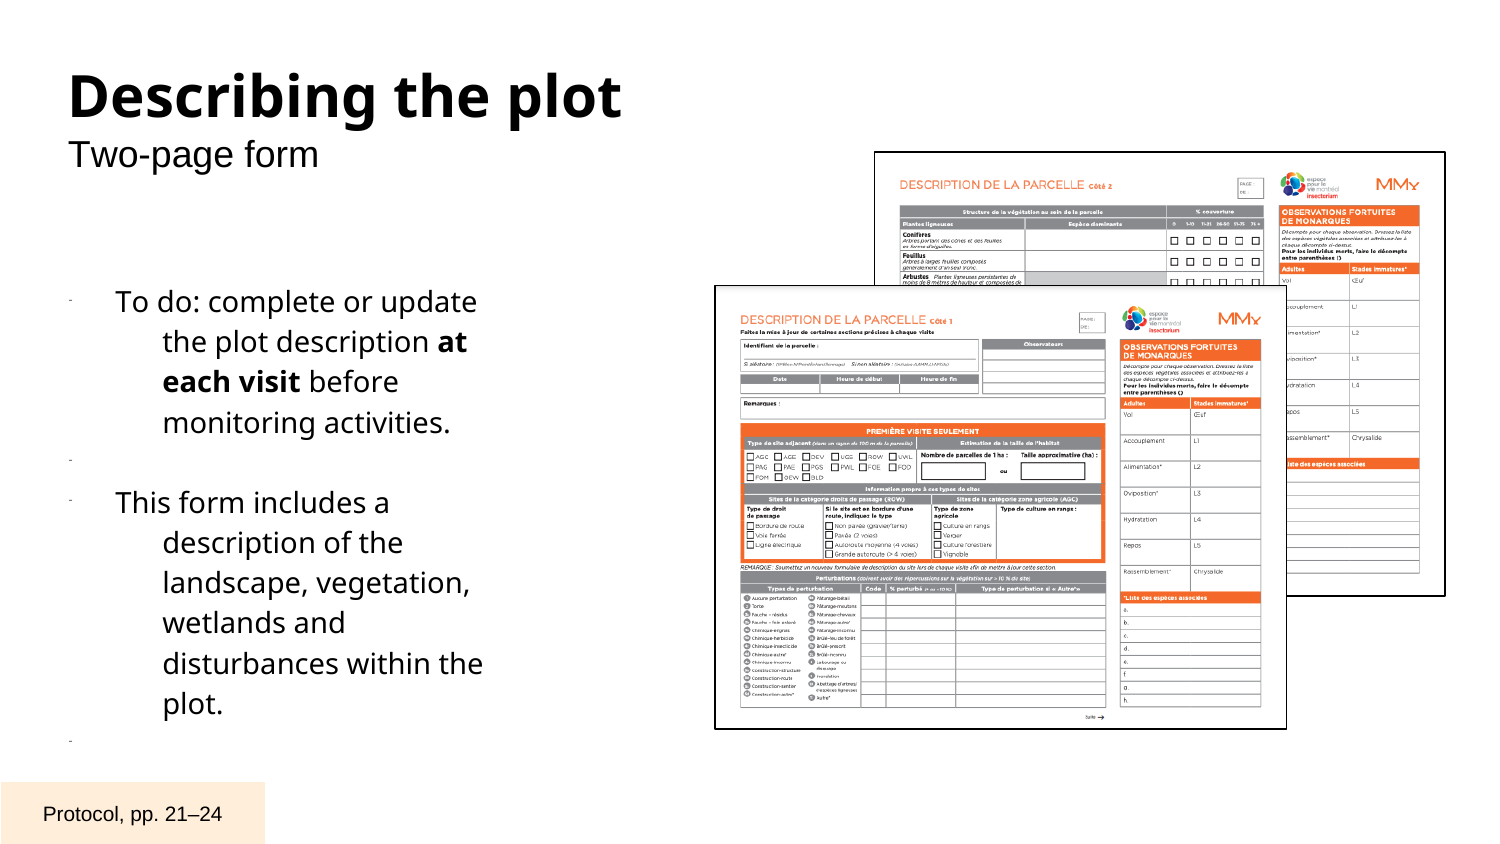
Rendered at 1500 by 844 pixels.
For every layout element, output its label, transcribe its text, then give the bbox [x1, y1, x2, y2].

text_box To do: complete or update the plot description at each visit before monitoring activities. This form includes a description of the landscape, vegetation, wetlands and disturbances within the plot. [53, 263, 536, 687]
text_box Protocol, pp. 21–24 [1, 782, 265, 844]
text_box Describing the plot Two-page form [52, 44, 916, 191]
picture [875, 152, 1445, 596]
picture [715, 286, 1286, 729]
